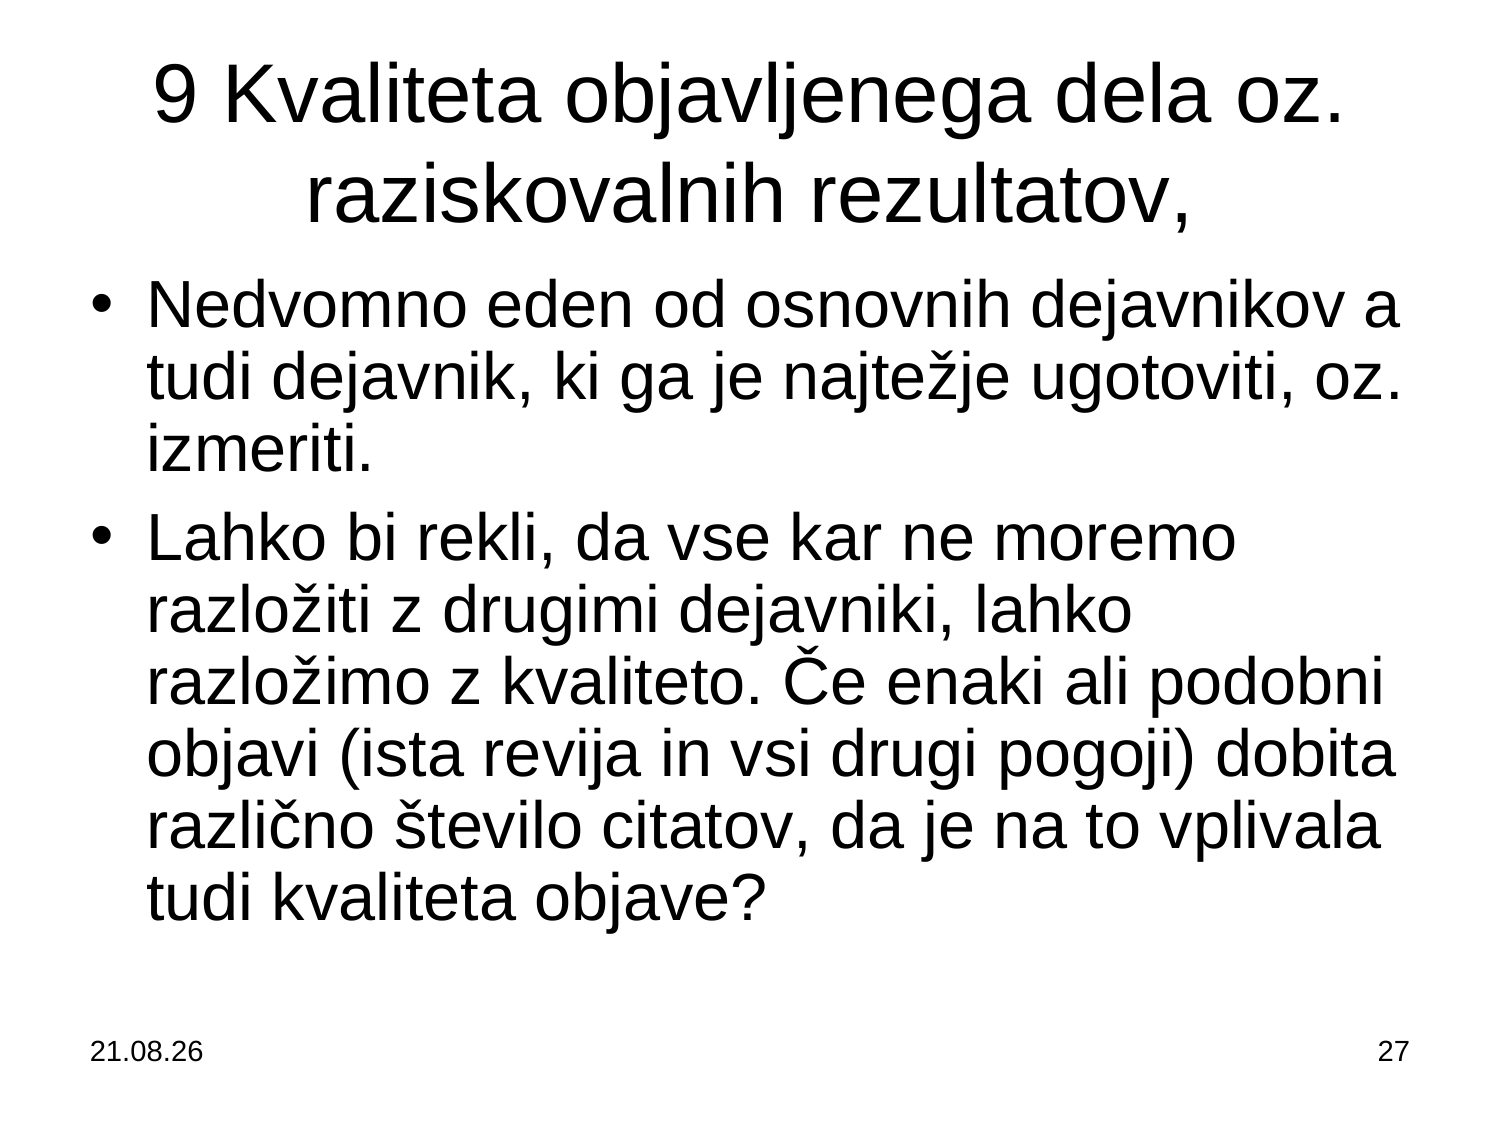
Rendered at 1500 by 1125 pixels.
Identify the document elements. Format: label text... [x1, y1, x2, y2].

title 9 Kvaliteta objavljenega dela oz. raziskovalnih rezultatov, [75, 0, 1426, 262]
list Nedvomno eden od osnovnih dejavnikov a tudi dejavnik, ki ga je najtežje ugotoviti, oz. izmeriti. Lahko bi rekli, da vse kar ne moremo razložiti z drugimi dejavniki, lahko razložimo z kvaliteto. Če enaki ali podobni objavi (ista revija in vsi drugi pogoji) dobita različno število citatov, da je na to vplivala tudi kvaliteta objave? [75, 262, 1426, 1006]
text_box 05.11.14 [74, 1024, 426, 1103]
text_box <number> [1074, 1024, 1426, 1103]
